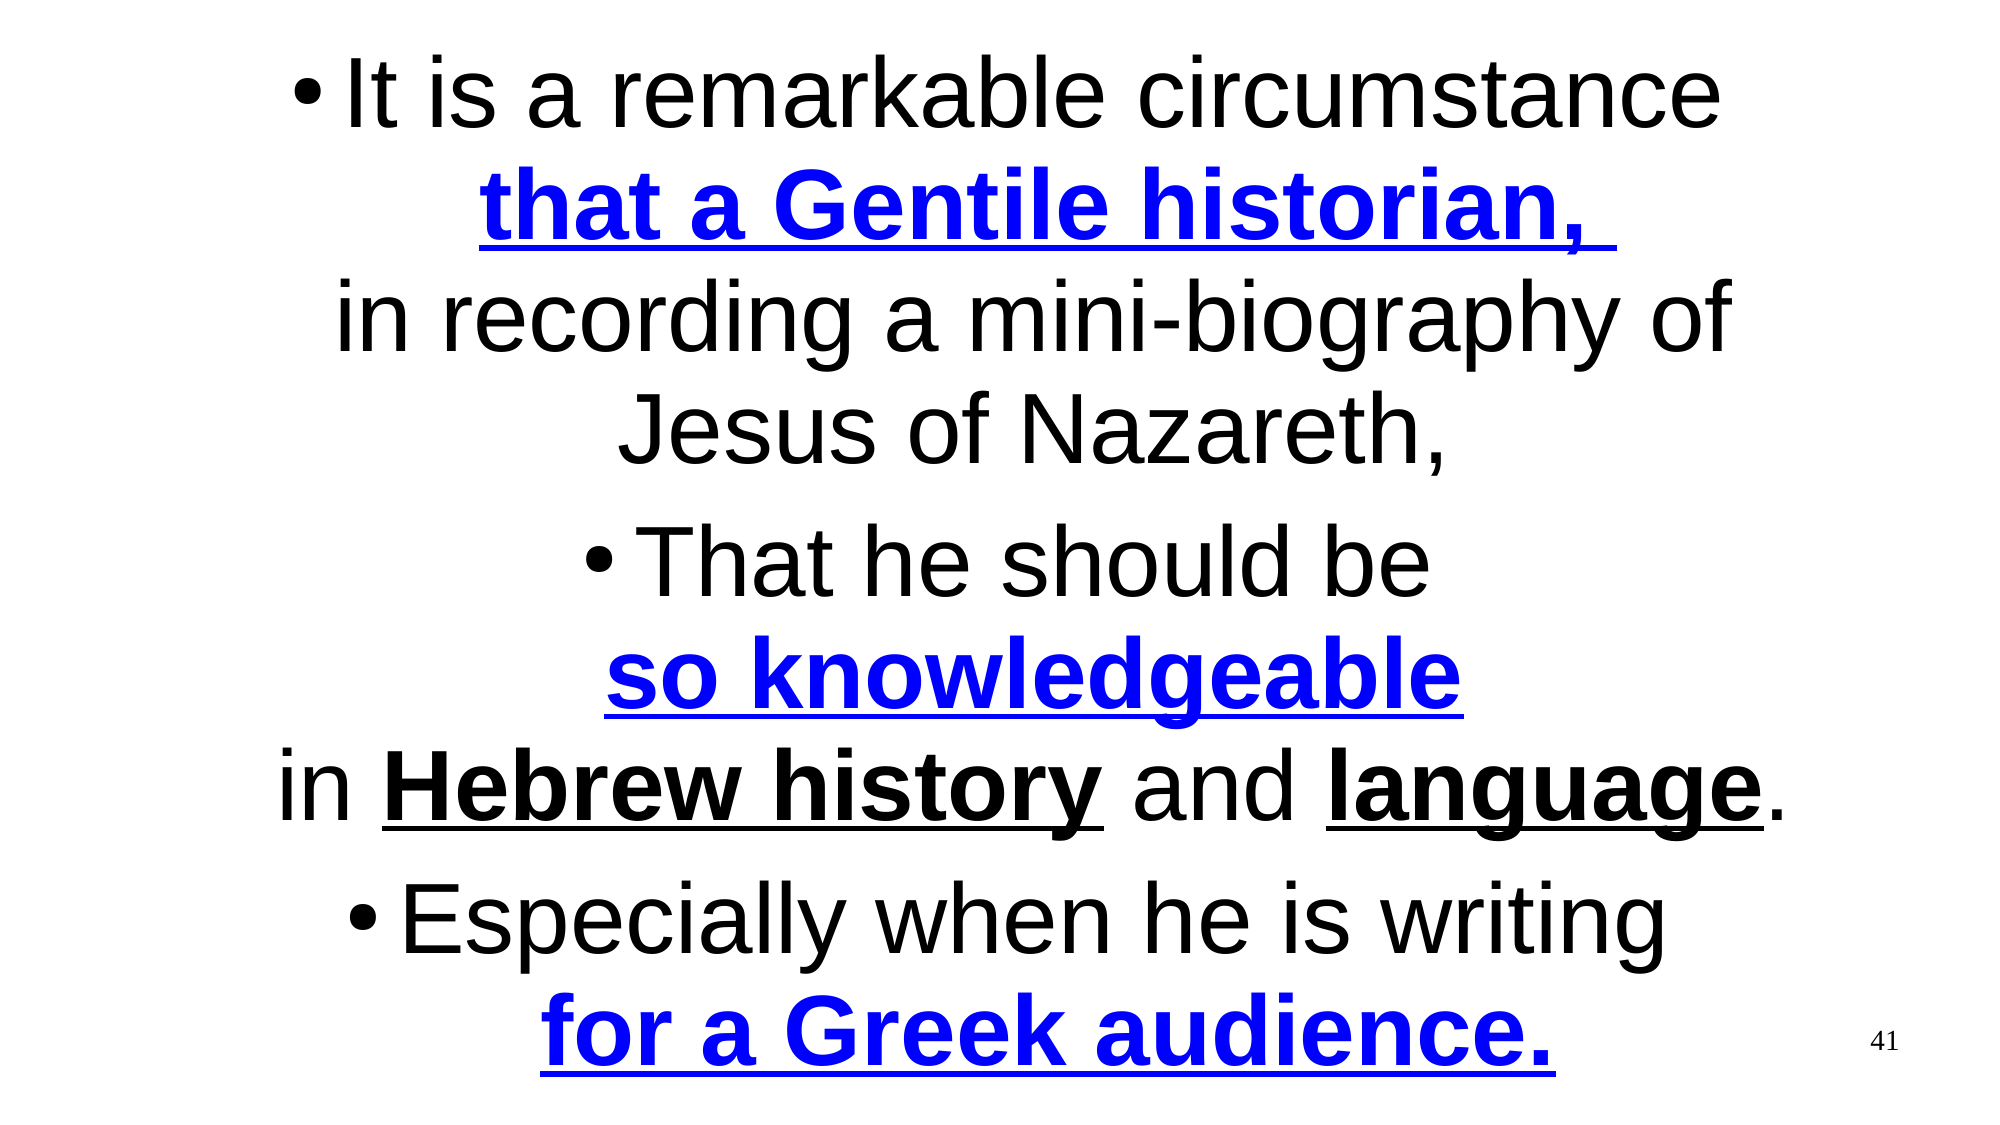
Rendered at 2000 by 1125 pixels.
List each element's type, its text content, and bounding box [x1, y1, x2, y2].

list It is a remarkable circumstance that a Gentile historian, in recording a mini-biography of Jesus of Nazareth, That he should be so knowledgeable in Hebrew history and language. Especially when he is writing for a Greek audience. [37, 37, 1988, 1125]
